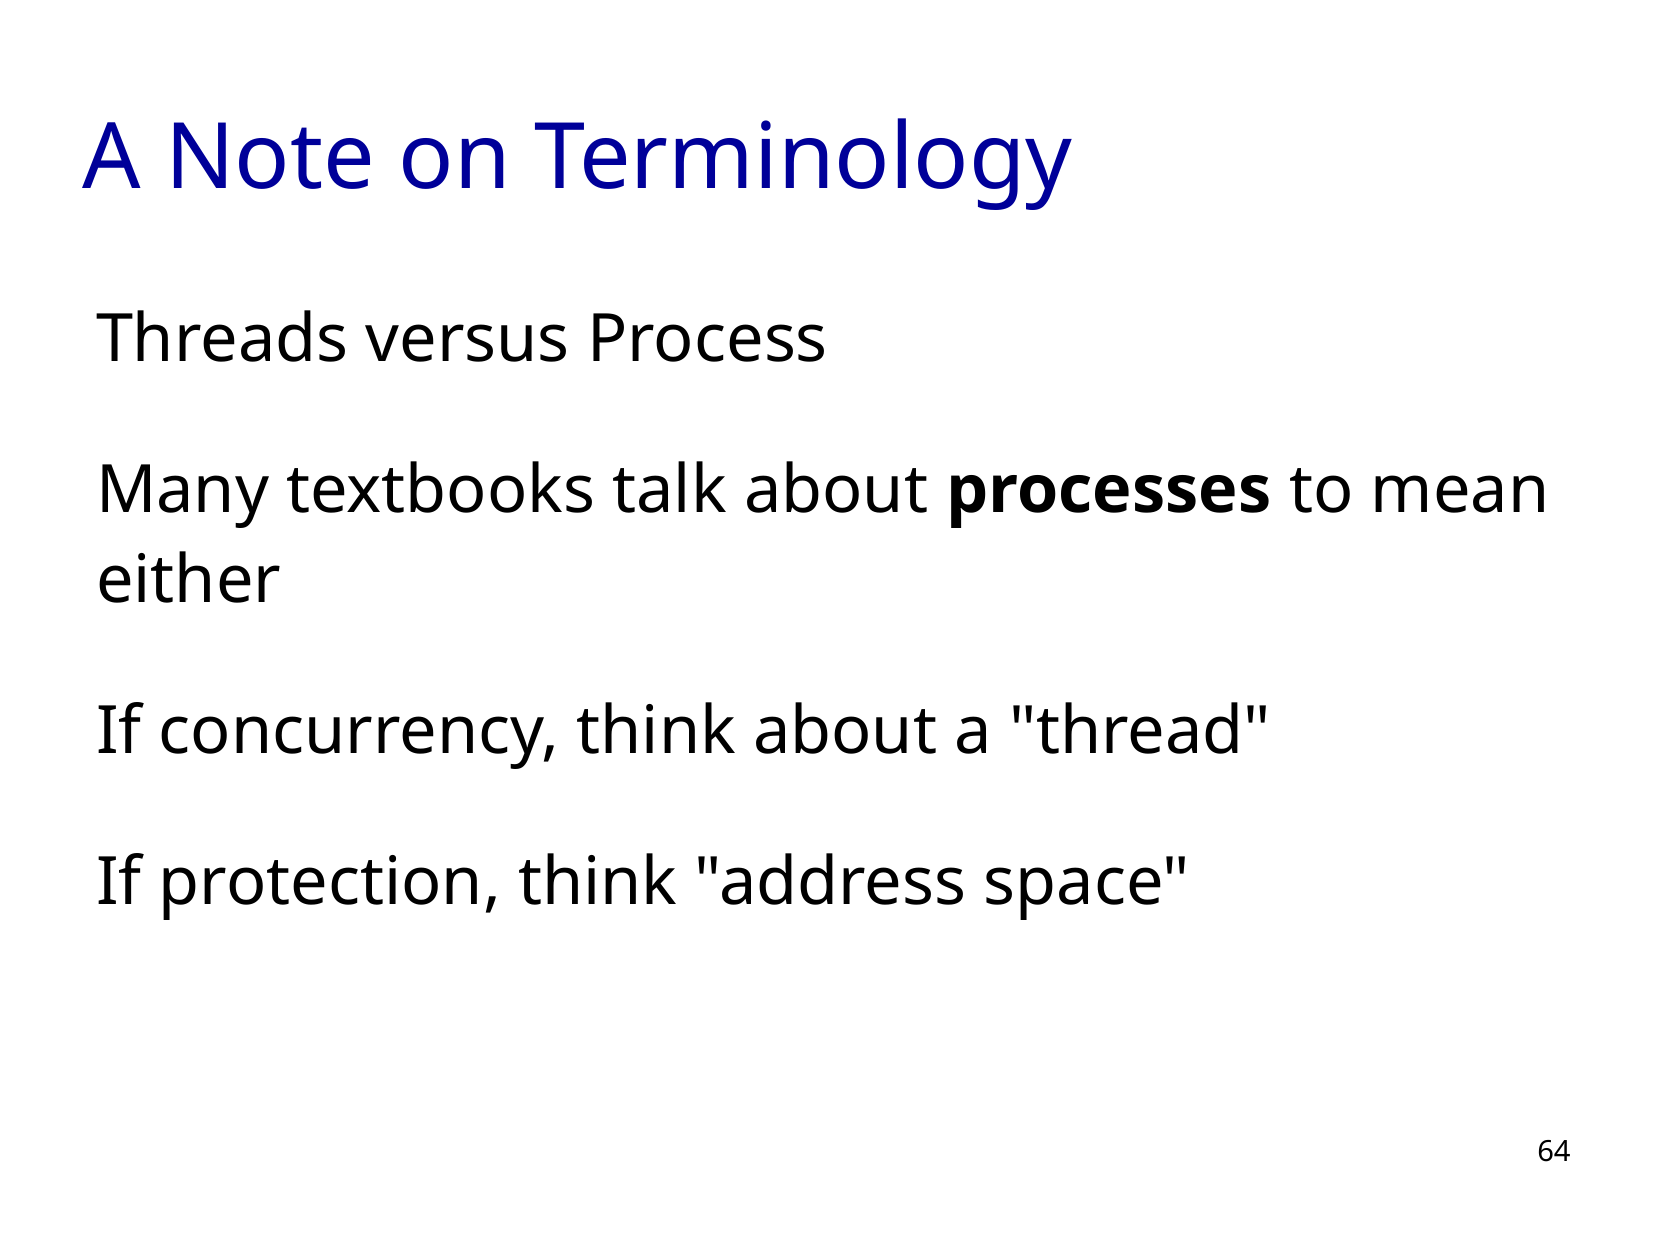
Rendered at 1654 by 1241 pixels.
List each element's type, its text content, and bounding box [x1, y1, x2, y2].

list Threads versus Process Many textbooks talk about processes to mean either If concurrency, think about a "thread" If protection, think "address space" [60, 290, 1571, 1096]
title A Note on Terminology [82, 49, 1571, 257]
